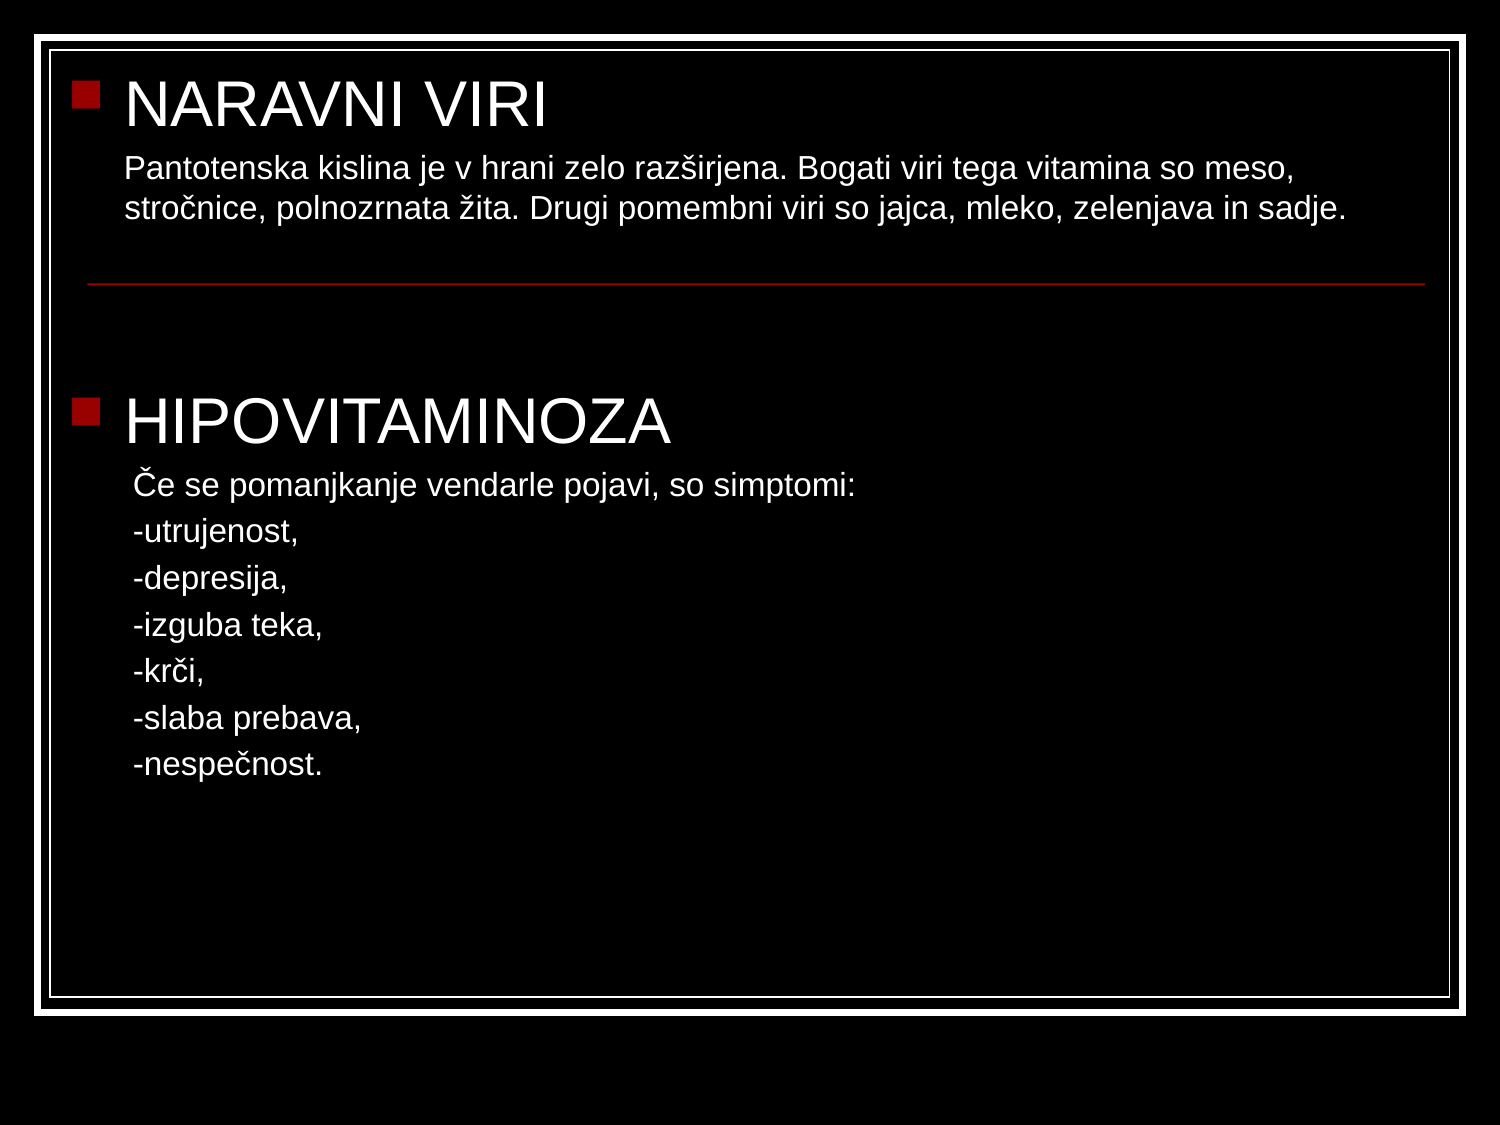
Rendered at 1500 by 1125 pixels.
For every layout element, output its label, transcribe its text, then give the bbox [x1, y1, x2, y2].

list NARAVNI VIRI Pantotenska kislina je v hrani zelo razširjena. Bogati viri tega vitamina so meso, stročnice, polnozrnata žita. Drugi pomembni viri so jajca, mleko, zelenjava in sadje. HIPOVITAMINOZA Če se pomanjkanje vendarle pojavi, so simptomi: -utrujenost, -depresija, -izguba teka, -krči, -slaba prebava, -nespečnost. [53, 54, 1447, 963]
